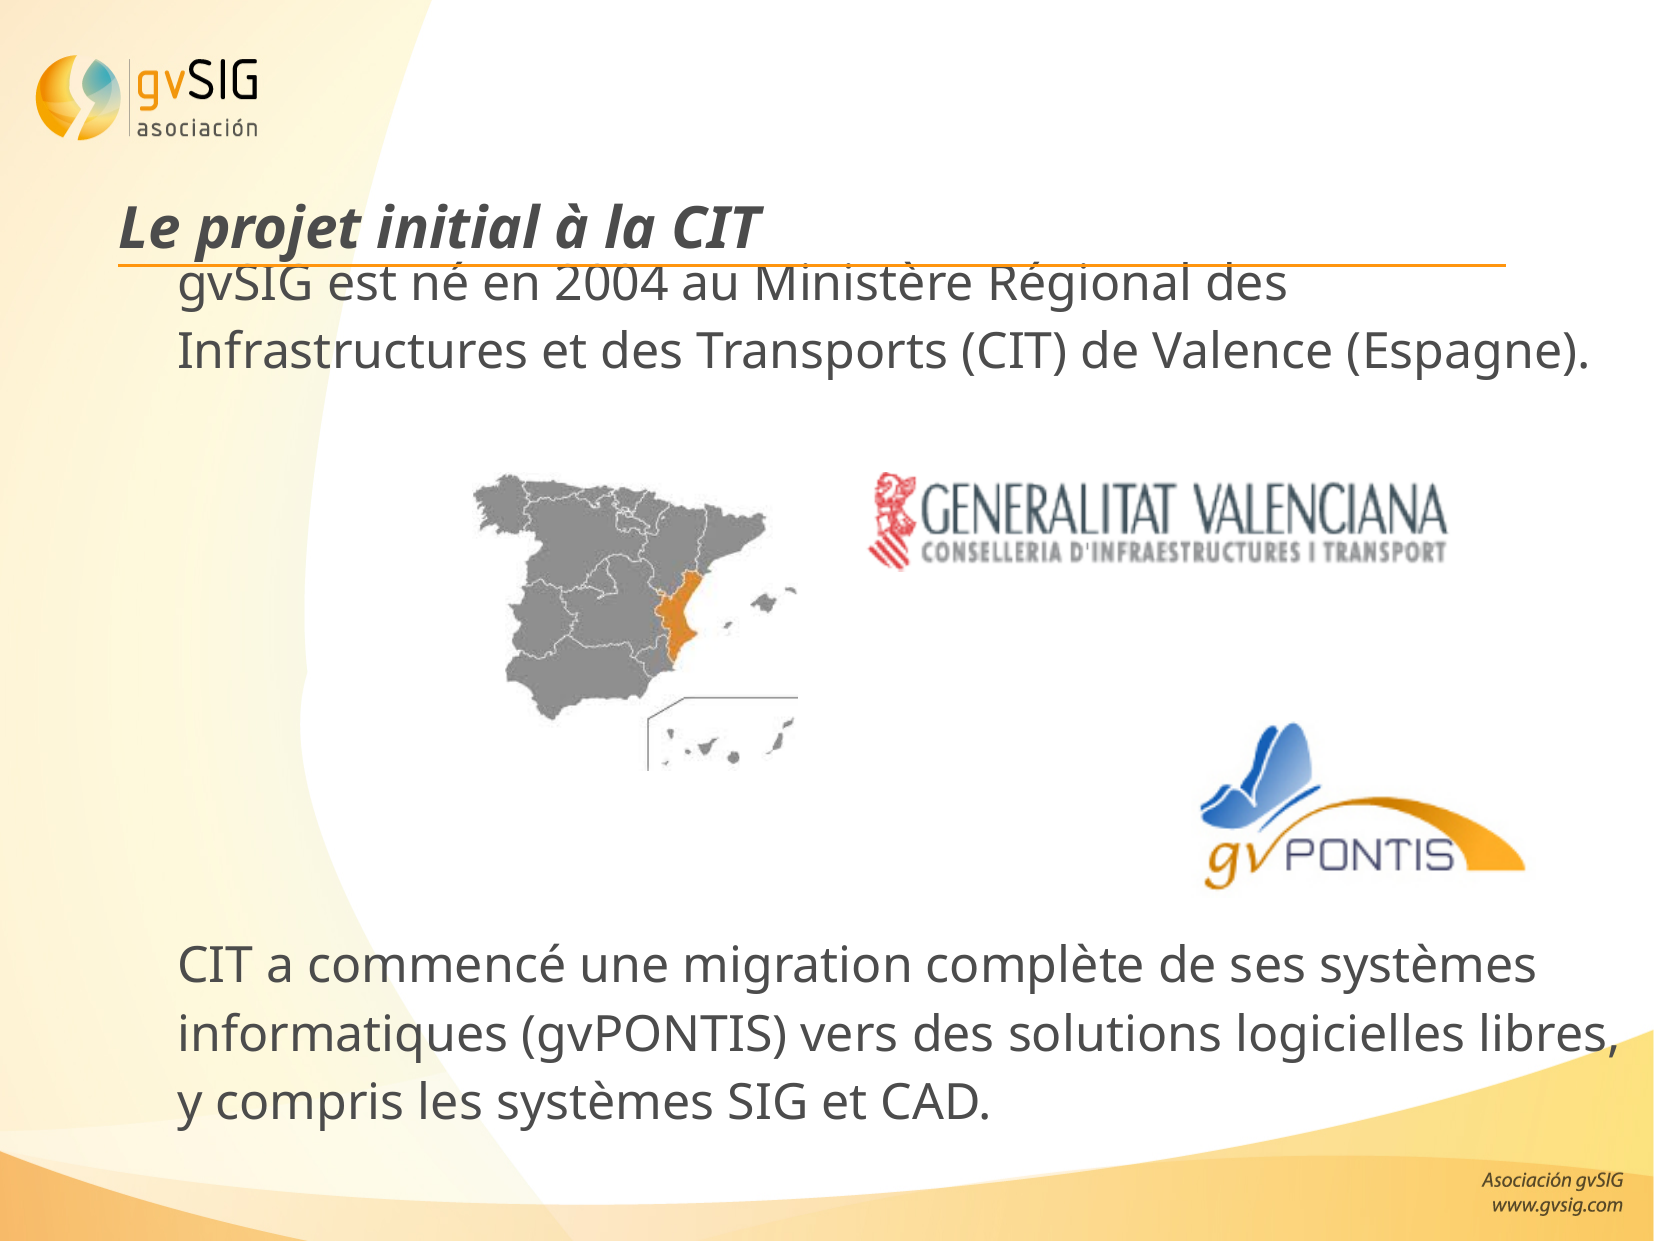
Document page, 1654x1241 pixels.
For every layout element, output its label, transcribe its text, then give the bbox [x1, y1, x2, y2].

title Le projet initial à la CIT [662, 267, 758, 276]
title Le projet initial à la CIT [286, 267, 385, 276]
title Le projet initial à la CIT [888, 267, 992, 276]
title Le projet initial à la CIT [118, 267, 238, 276]
title Le projet initial à la CIT [118, 177, 1607, 276]
title Le projet initial à la CIT [794, 267, 885, 276]
title gvSIG est né en 2004 au Ministère Régional des Infrastructures et des Transports (CIT) de Valence (Espagne). CIT a commencé une migration complète de ses systèmes informatiques (gvPONTIS) vers des solutions logicielles libres, y compris les systèmes SIG et CAD. [177, 287, 1625, 1162]
picture [0, 0, 1654, 1241]
title Le projet initial à la CIT [388, 267, 574, 276]
title Le projet initial à la CIT [1012, 267, 1183, 276]
